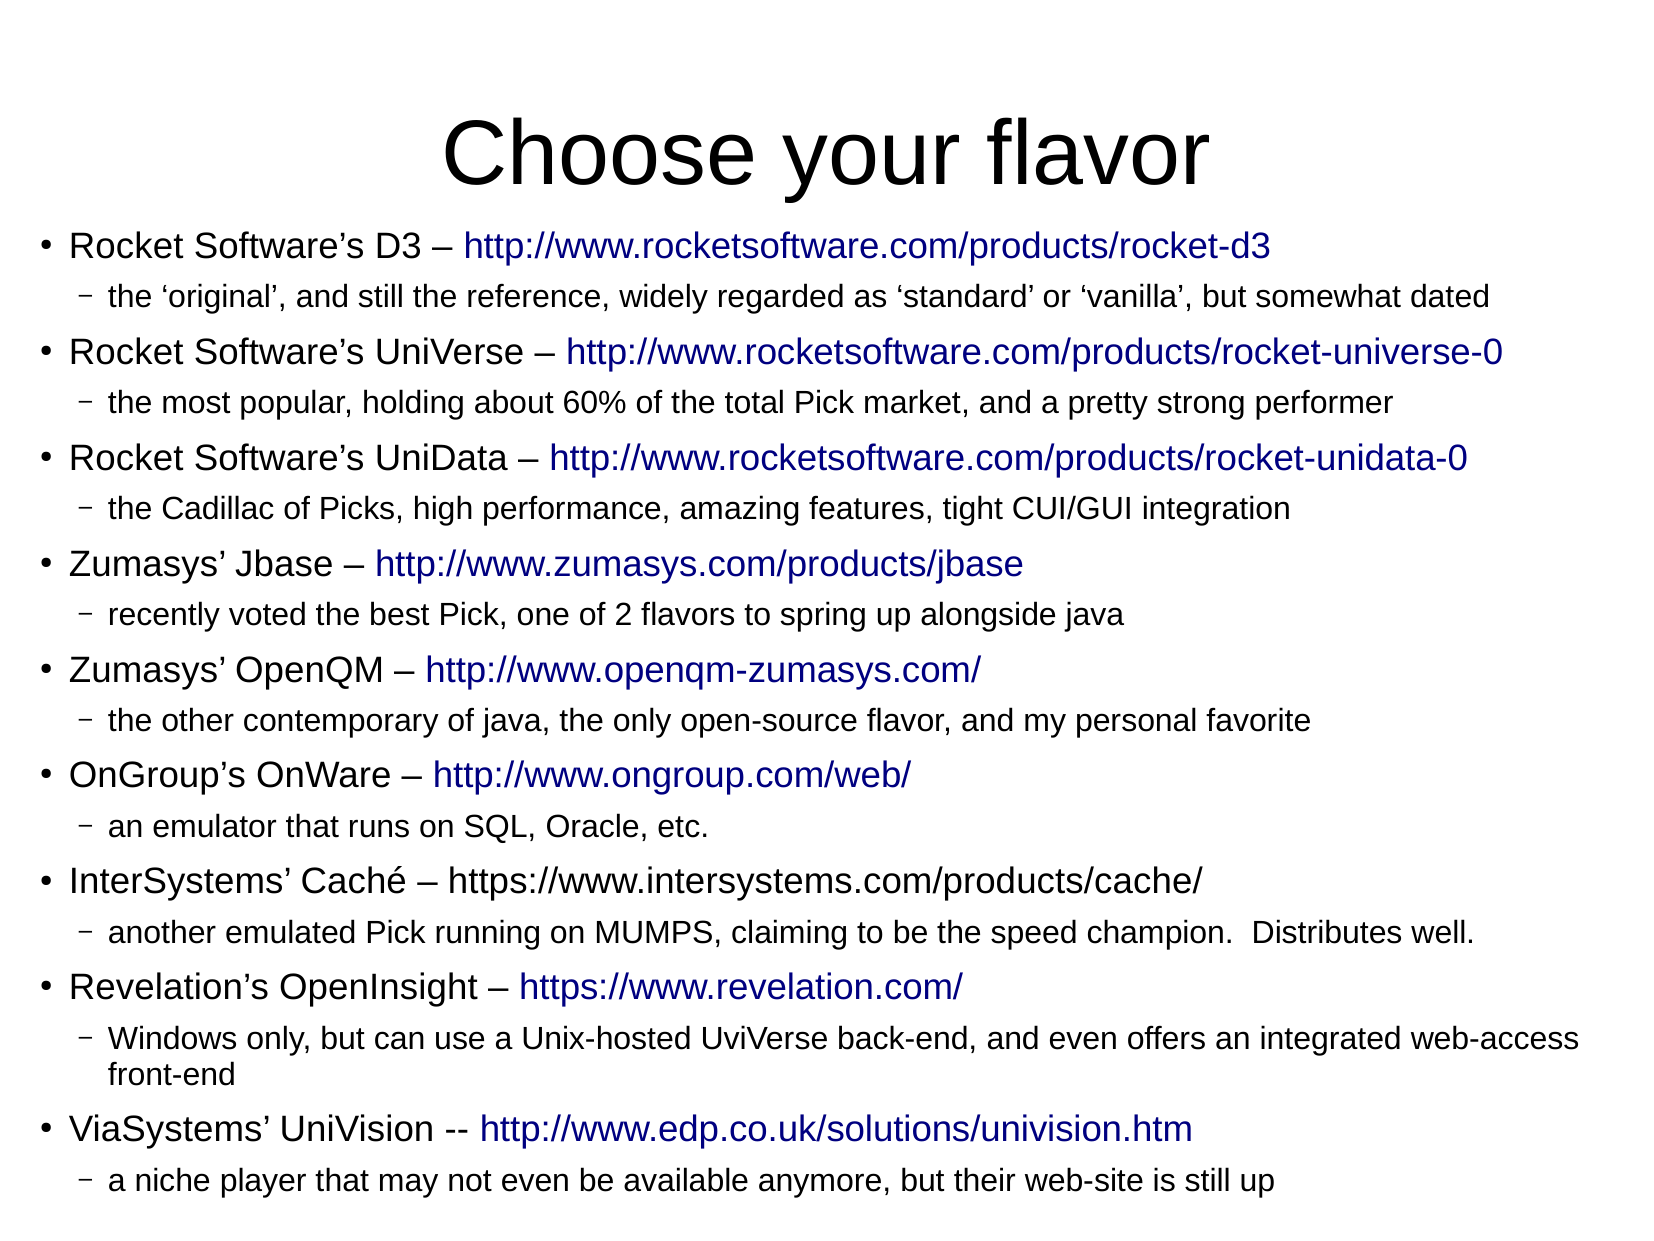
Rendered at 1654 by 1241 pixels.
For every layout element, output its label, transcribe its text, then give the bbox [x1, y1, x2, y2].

title Choose your flavor [82, 49, 1571, 225]
list Rocket Software’s D3 – http://www.rocketsoftware.com/products/rocket-d3 the ‘original’, and still the reference, widely regarded as ‘standard’ or ‘vanilla’, but somewhat dated Rocket Software’s UniVerse – http://www.rocketsoftware.com/products/rocket-universe-0 the most popular, holding about 60% of the total Pick market, and a pretty strong performer Rocket Software’s UniData – http://www.rocketsoftware.com/products/rocket-unidata-0 the Cadillac of Picks, high performance, amazing features, tight CUI/GUI integration Zumasys’ Jbase – http://www.zumasys.com/products/jbase recently voted the best Pick, one of 2 flavors to spring up alongside java Zumasys’ OpenQM – http://www.openqm-zumasys.com/ the other contemporary of java, the only open-source flavor, and my personal favorite OnGroup’s OnWare – http://www.ongroup.com/web/ an emulator that runs on SQL, Oracle, etc. InterSystems’ Caché – https://www.intersystems.com/products/cache/ another emulated Pick running on MUMPS, claiming to be the speed champion. Distributes well. Revelation’s OpenInsight – https://www.revelation.com/ Windows only, but can use a Unix-hosted UviVerse back-end, and even offers an integrated web-access front-end ViaSystems’ UniVision -- http://www.edp.co.uk/solutions/univision.htm a niche player that may not even be available anymore, but their web-site is still up [30, 225, 1636, 1216]
